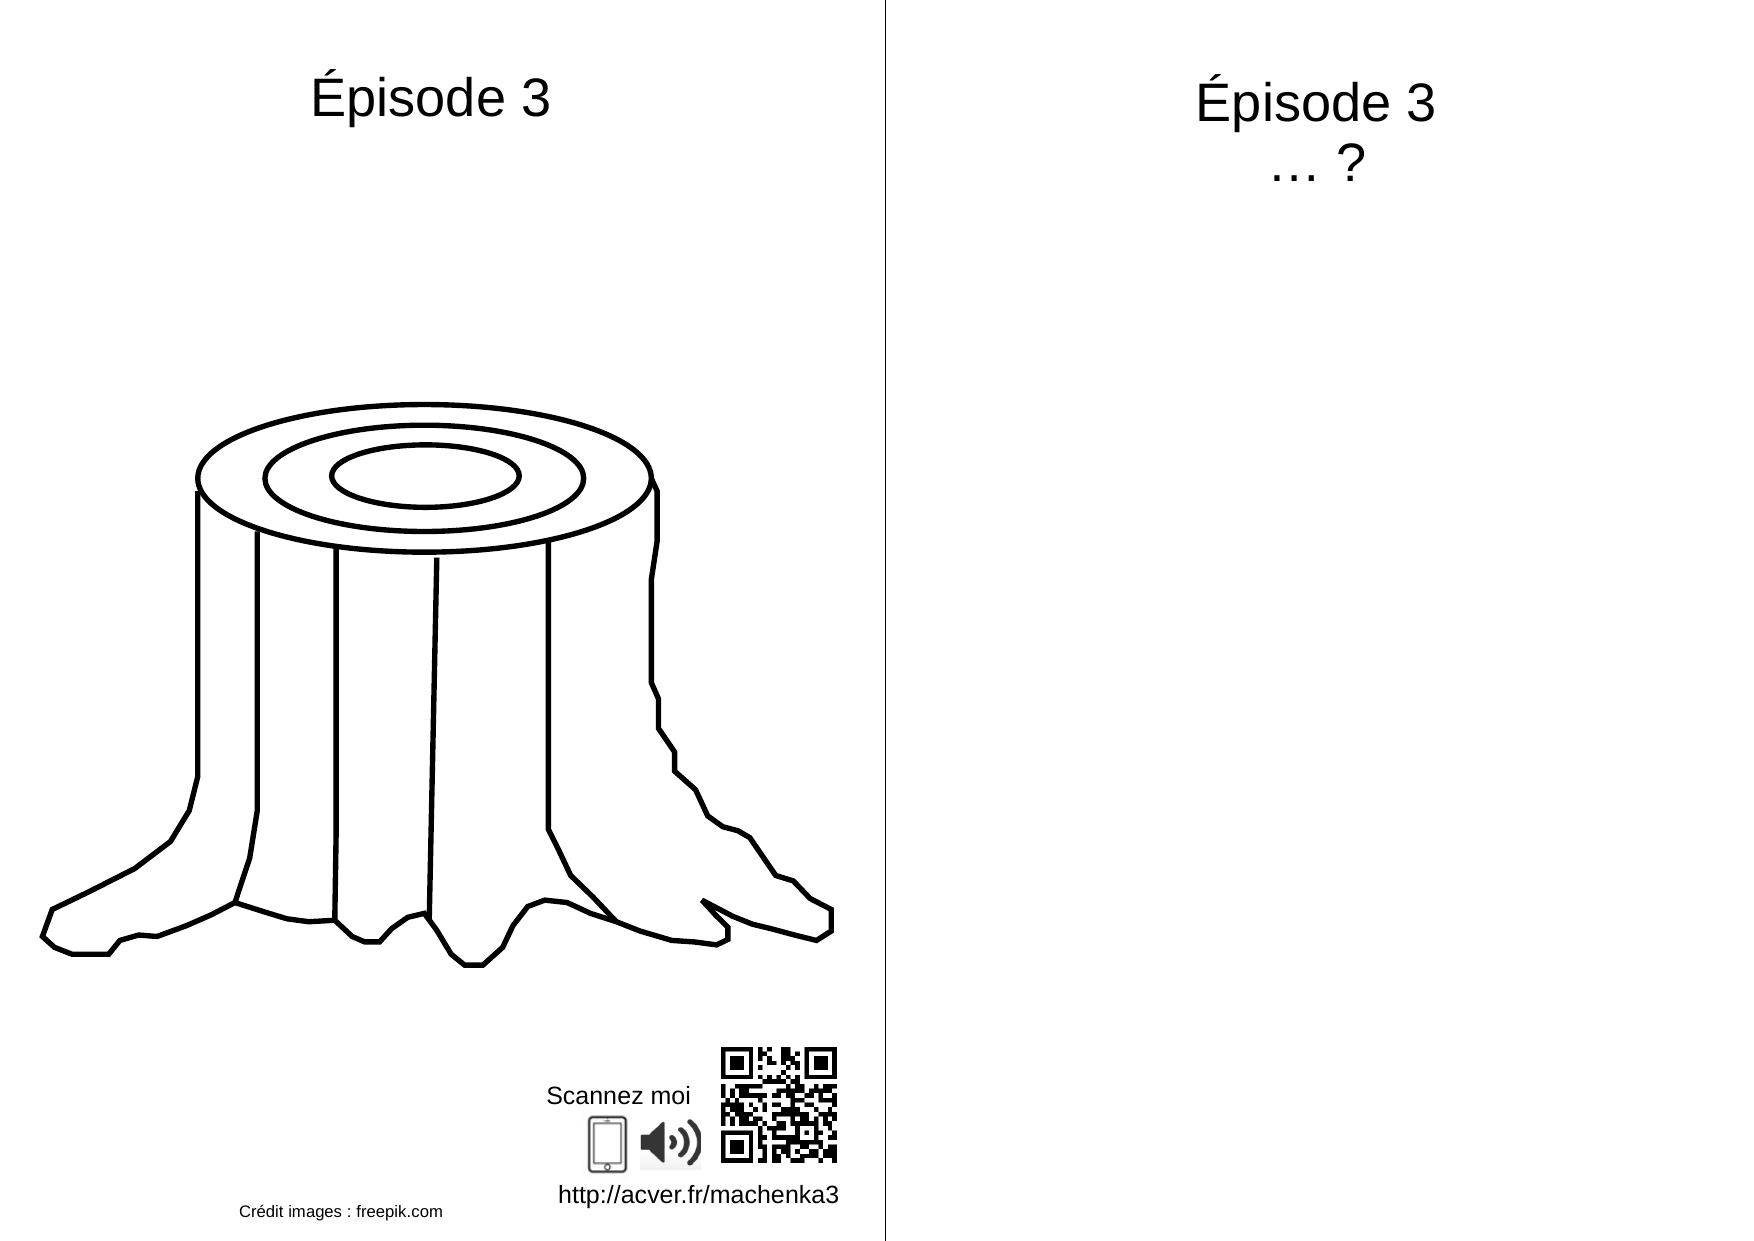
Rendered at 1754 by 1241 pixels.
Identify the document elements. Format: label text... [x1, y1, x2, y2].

picture [578, 1027, 856, 1182]
text_box Scannez moi [531, 1074, 701, 1118]
picture [38, 401, 834, 969]
text_box Épisode 3 [295, 60, 567, 197]
text_box http://acver.fr/machenka3 [543, 1173, 856, 1217]
text_box Épisode 3 … ? [1181, 64, 1453, 201]
text_box Crédit images : freepik.com [224, 1194, 815, 1229]
